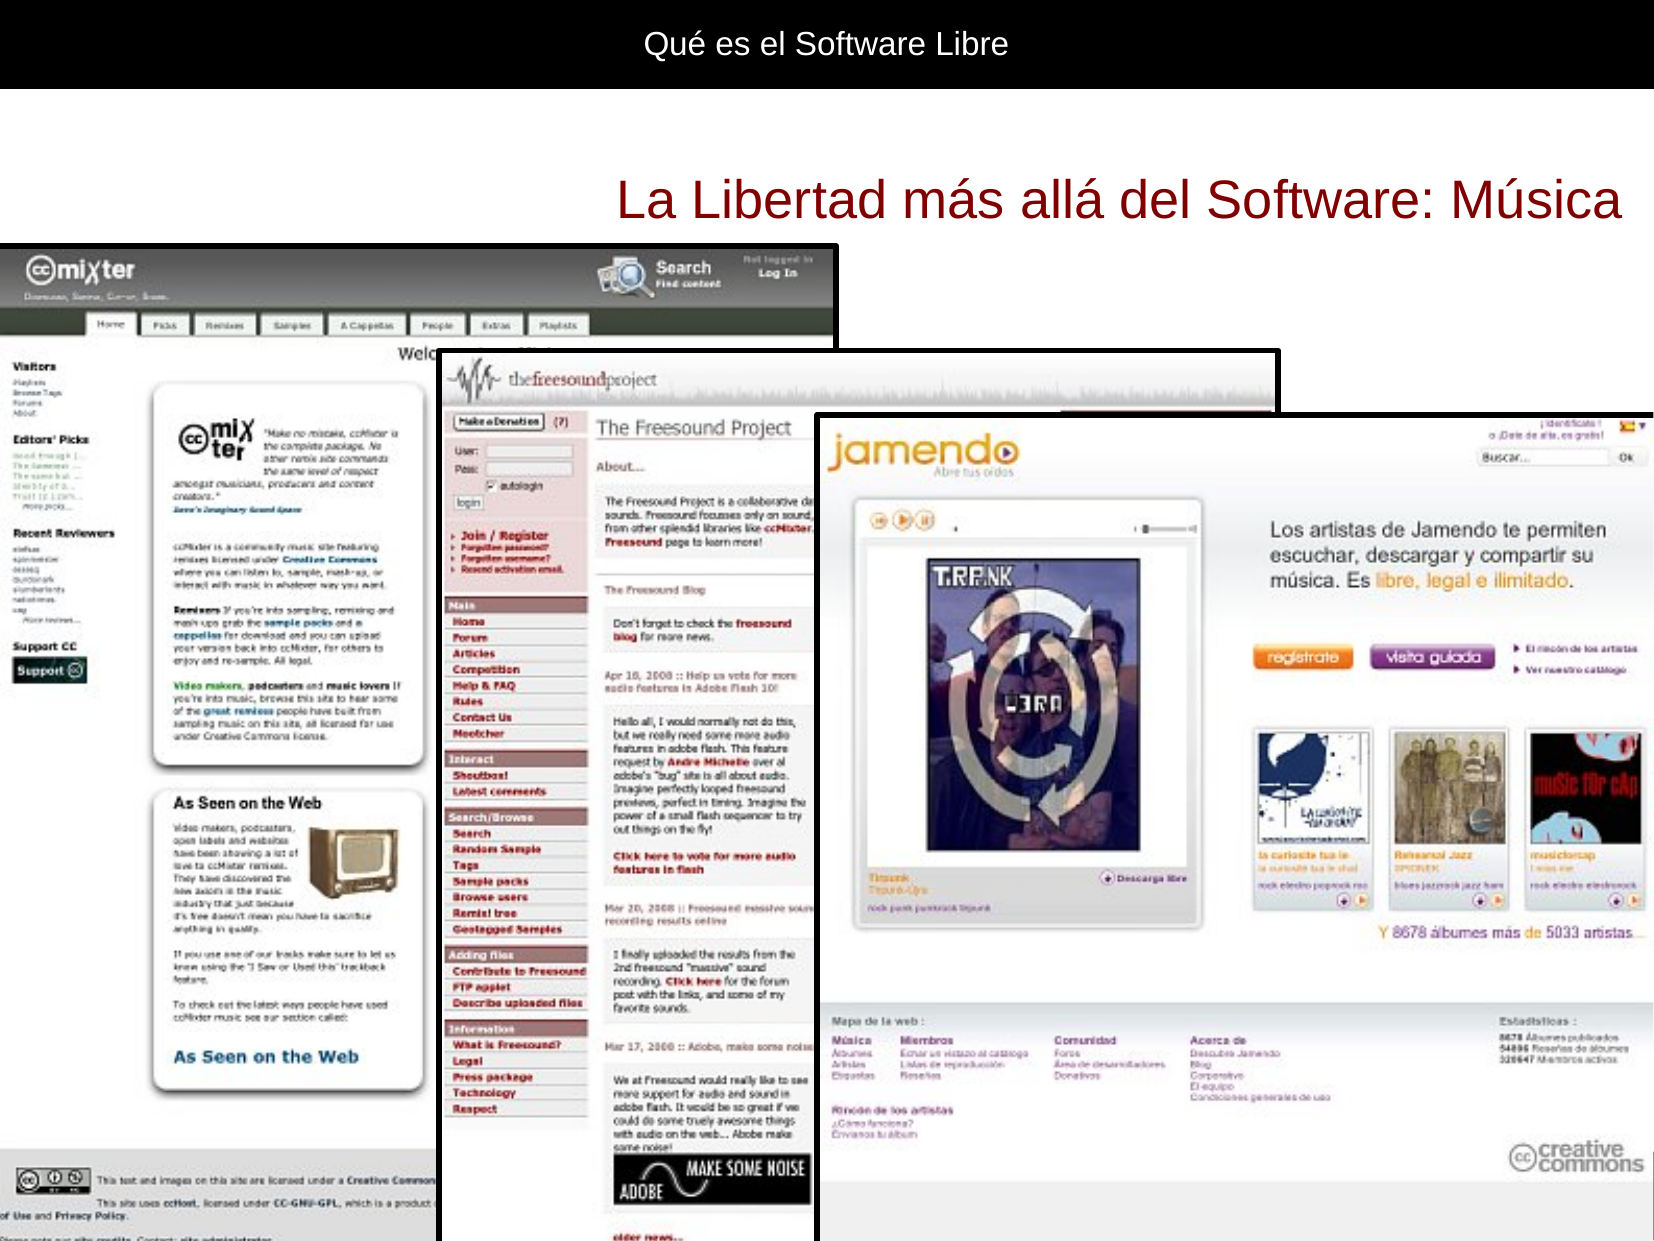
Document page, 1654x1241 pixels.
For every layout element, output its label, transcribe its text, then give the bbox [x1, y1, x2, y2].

picture [441, 353, 1276, 1241]
title La Libertad más allá del Software: Música [147, 147, 1625, 252]
picture [0, 249, 834, 1241]
picture [820, 417, 1654, 1241]
